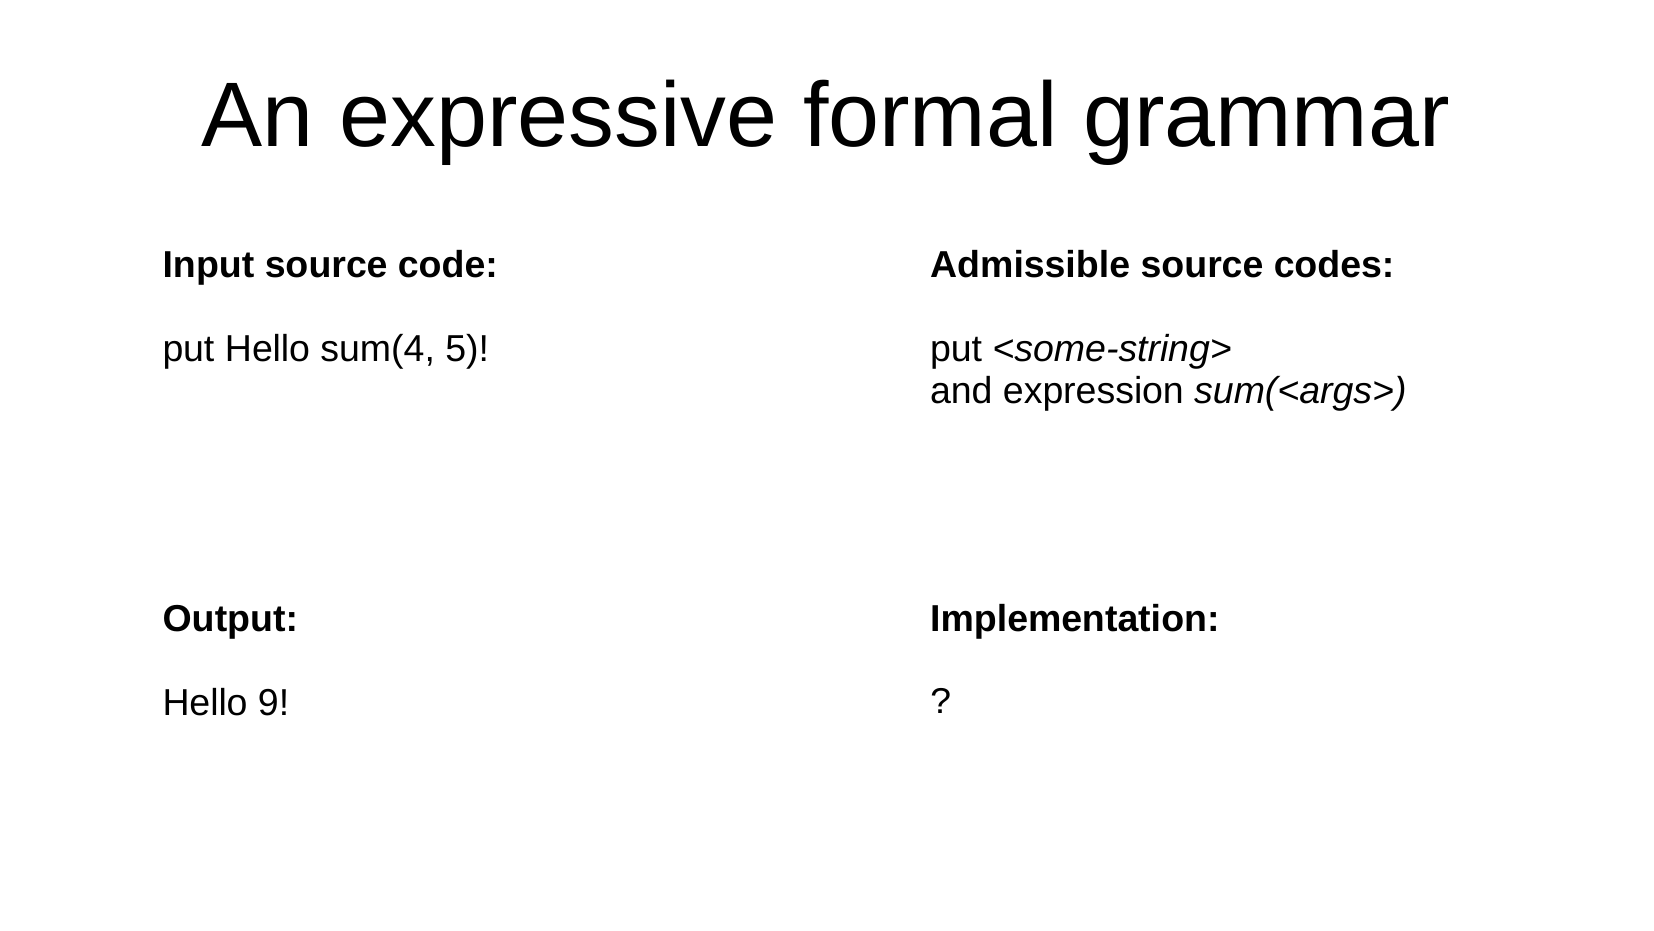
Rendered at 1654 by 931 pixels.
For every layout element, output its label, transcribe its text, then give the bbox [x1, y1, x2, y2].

title An expressive formal grammar [82, 37, 1571, 193]
text_box Implementation: ? [915, 590, 1654, 931]
text_box Input source code: put Hello sum(4, 5)! [147, 236, 680, 378]
text_box Admissible source codes: put <some-string> and expression sum(<args>) [915, 236, 1447, 419]
text_box Output: Hello 9! [147, 590, 680, 732]
